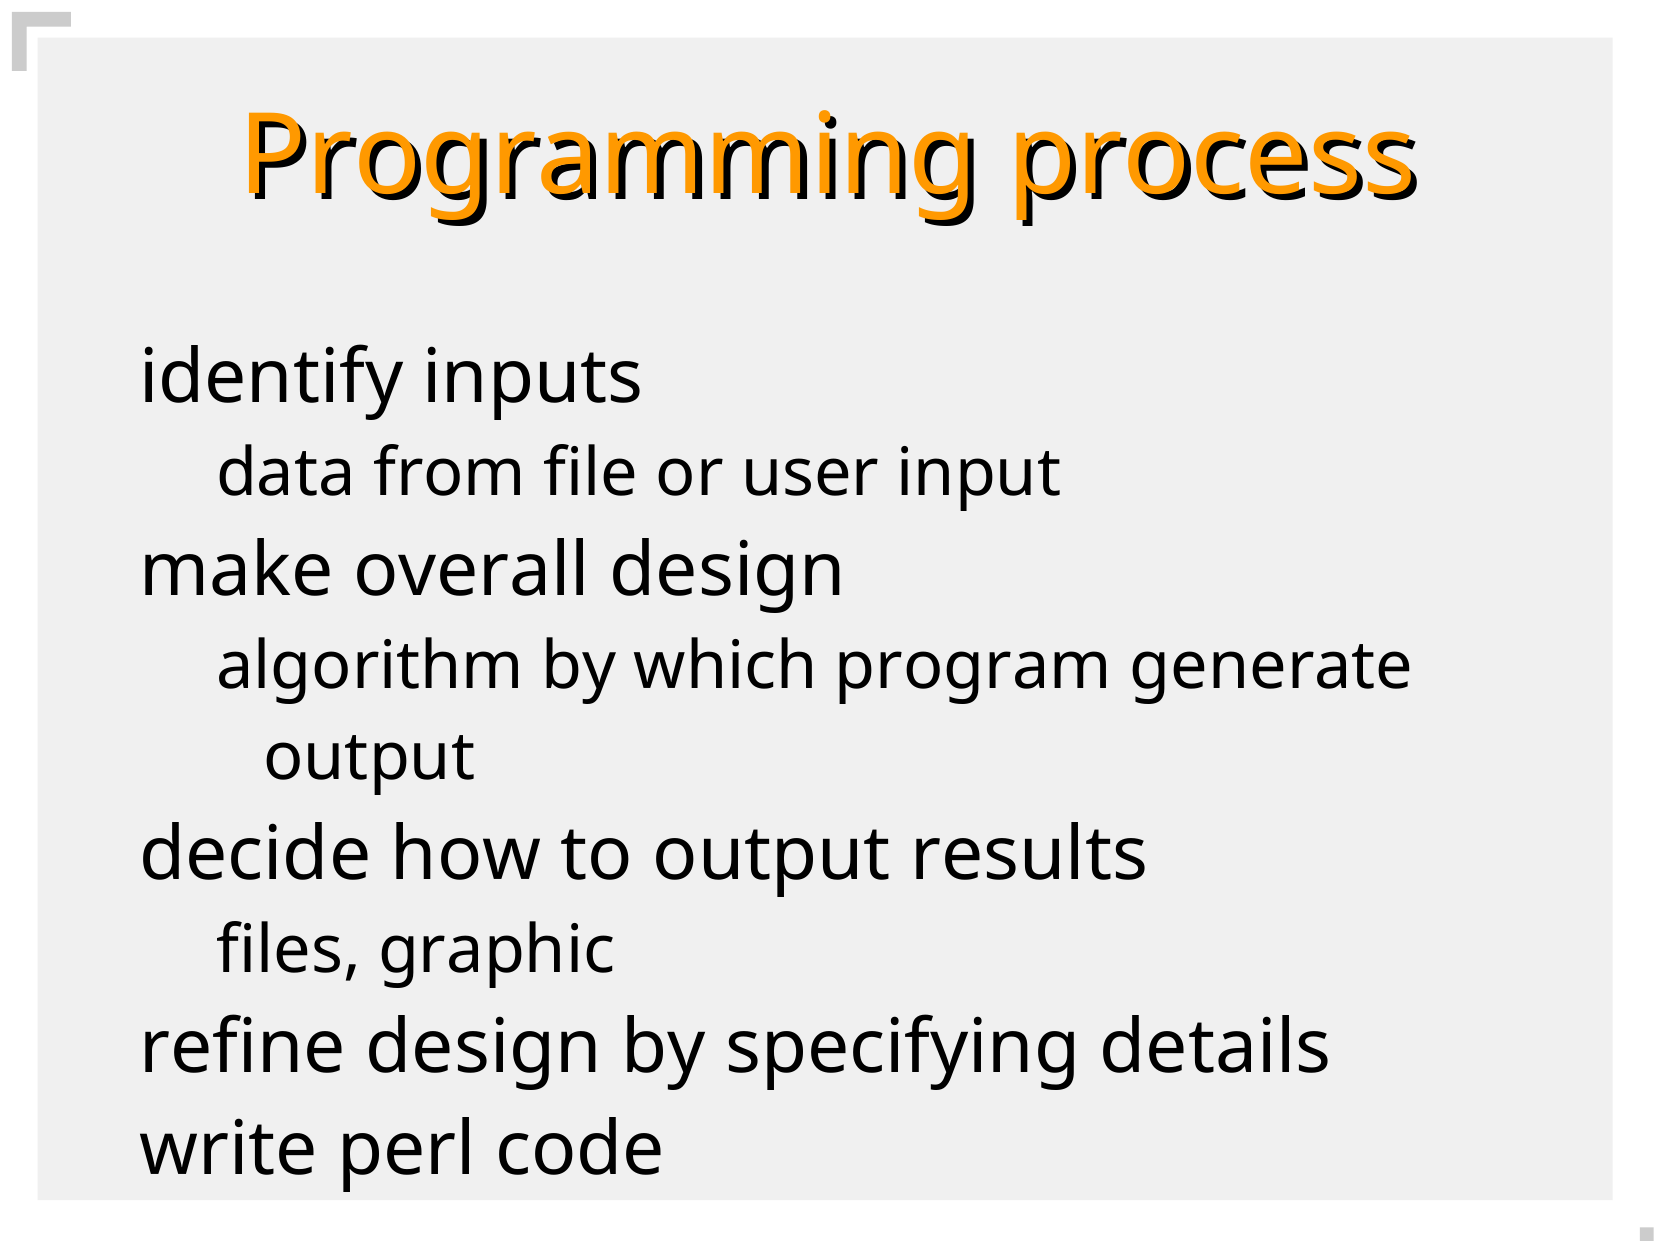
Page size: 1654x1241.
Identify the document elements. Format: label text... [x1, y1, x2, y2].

list identify inputs data from file or user input make overall design algorithm by which program generate output decide how to output results files, graphic refine design by specifying details write perl code [121, 322, 1561, 1132]
title Programming process [121, 46, 1534, 254]
